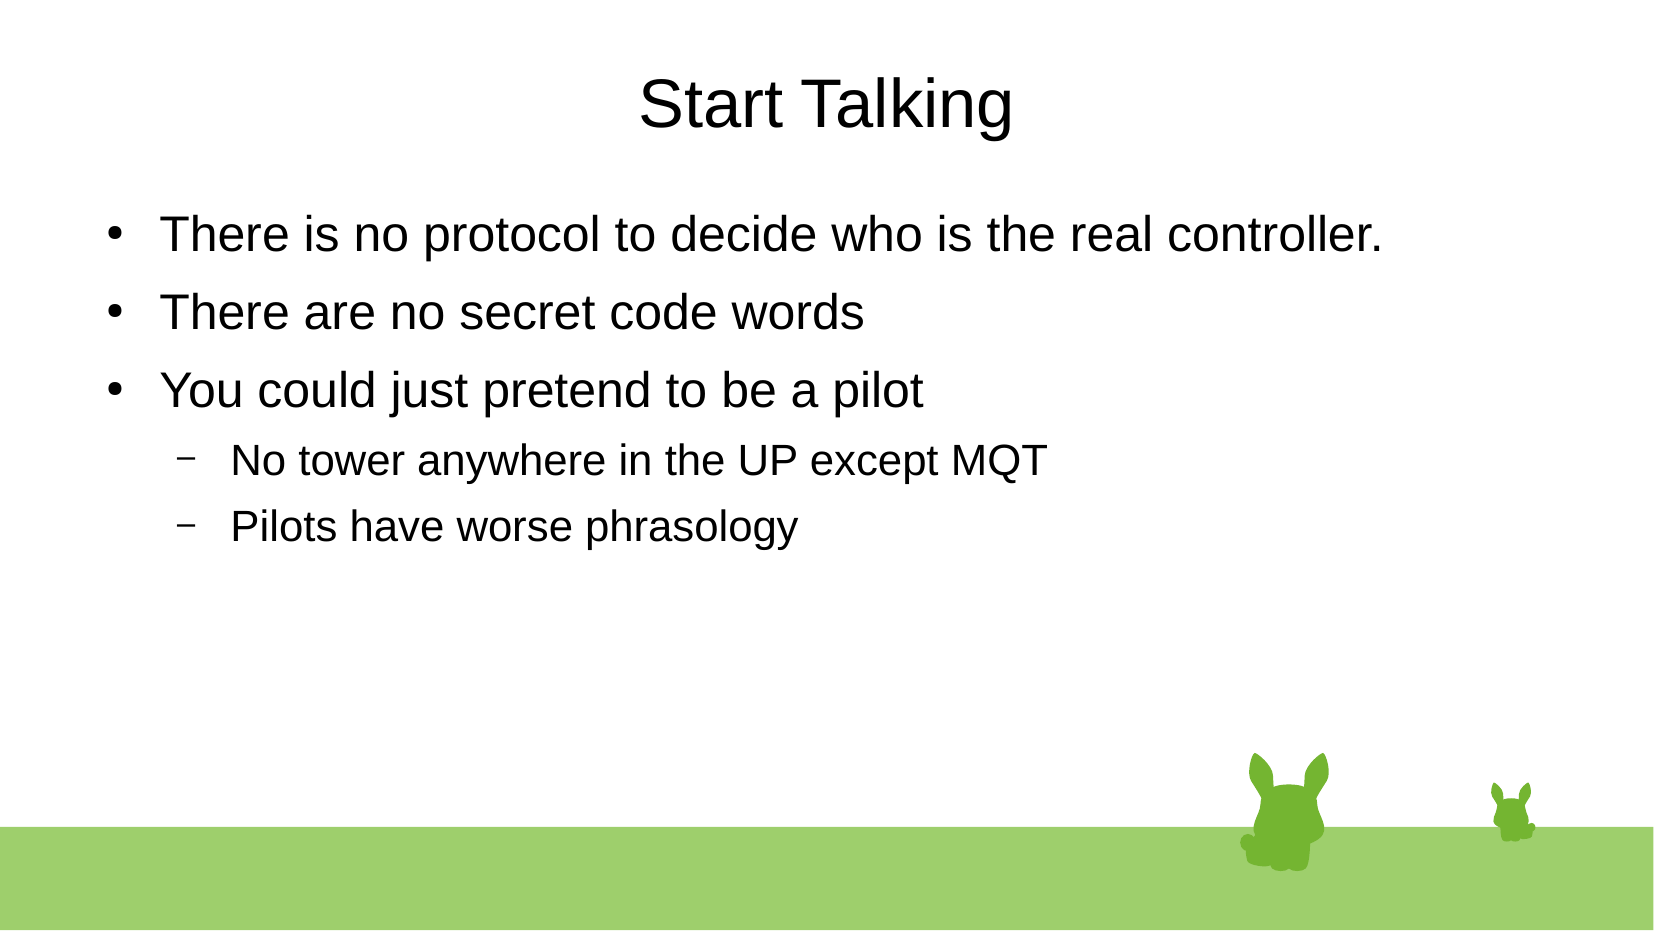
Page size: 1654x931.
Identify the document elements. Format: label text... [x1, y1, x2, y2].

title Start Talking [88, 29, 1565, 178]
list There is no protocol to decide who is the real controller. There are no secret code words You could just pretend to be a pilot No tower anywhere in the UP except MQT Pilots have worse phrasology [88, 206, 1565, 739]
